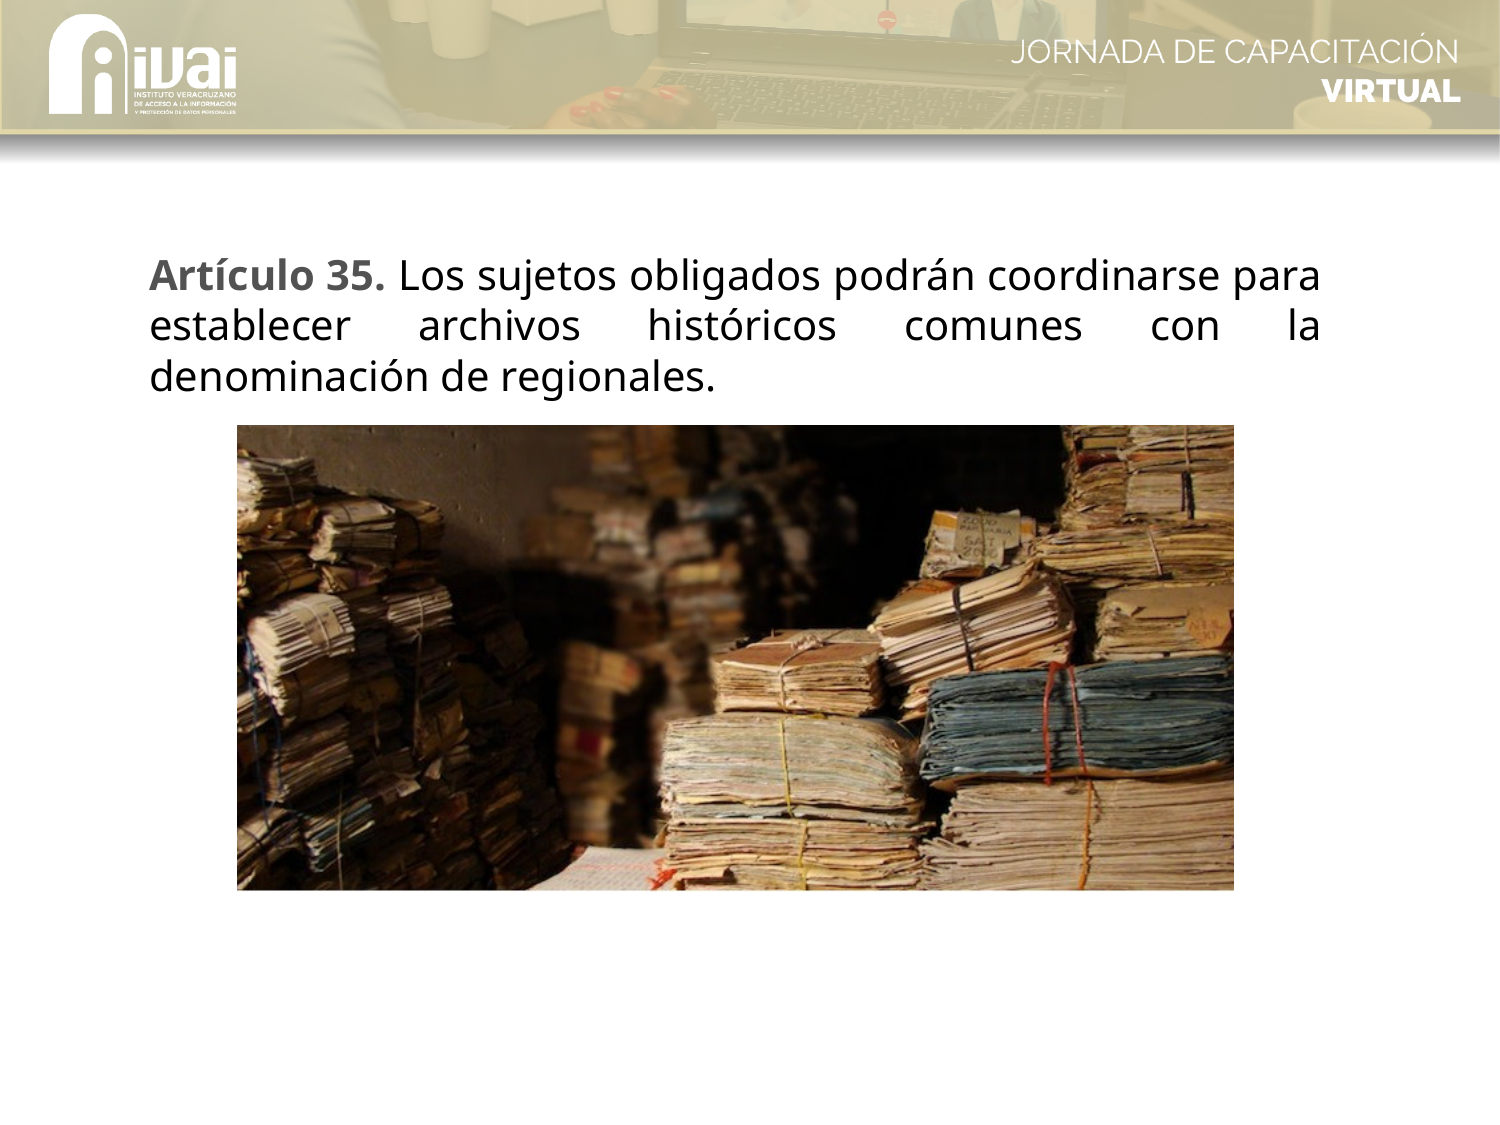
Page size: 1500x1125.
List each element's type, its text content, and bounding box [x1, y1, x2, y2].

picture [237, 425, 1234, 892]
text_box Artículo 35. Los sujetos obligados podrán coordinarse para establecer archivos históricos comunes con la denominación de regionales. [134, 242, 1337, 407]
